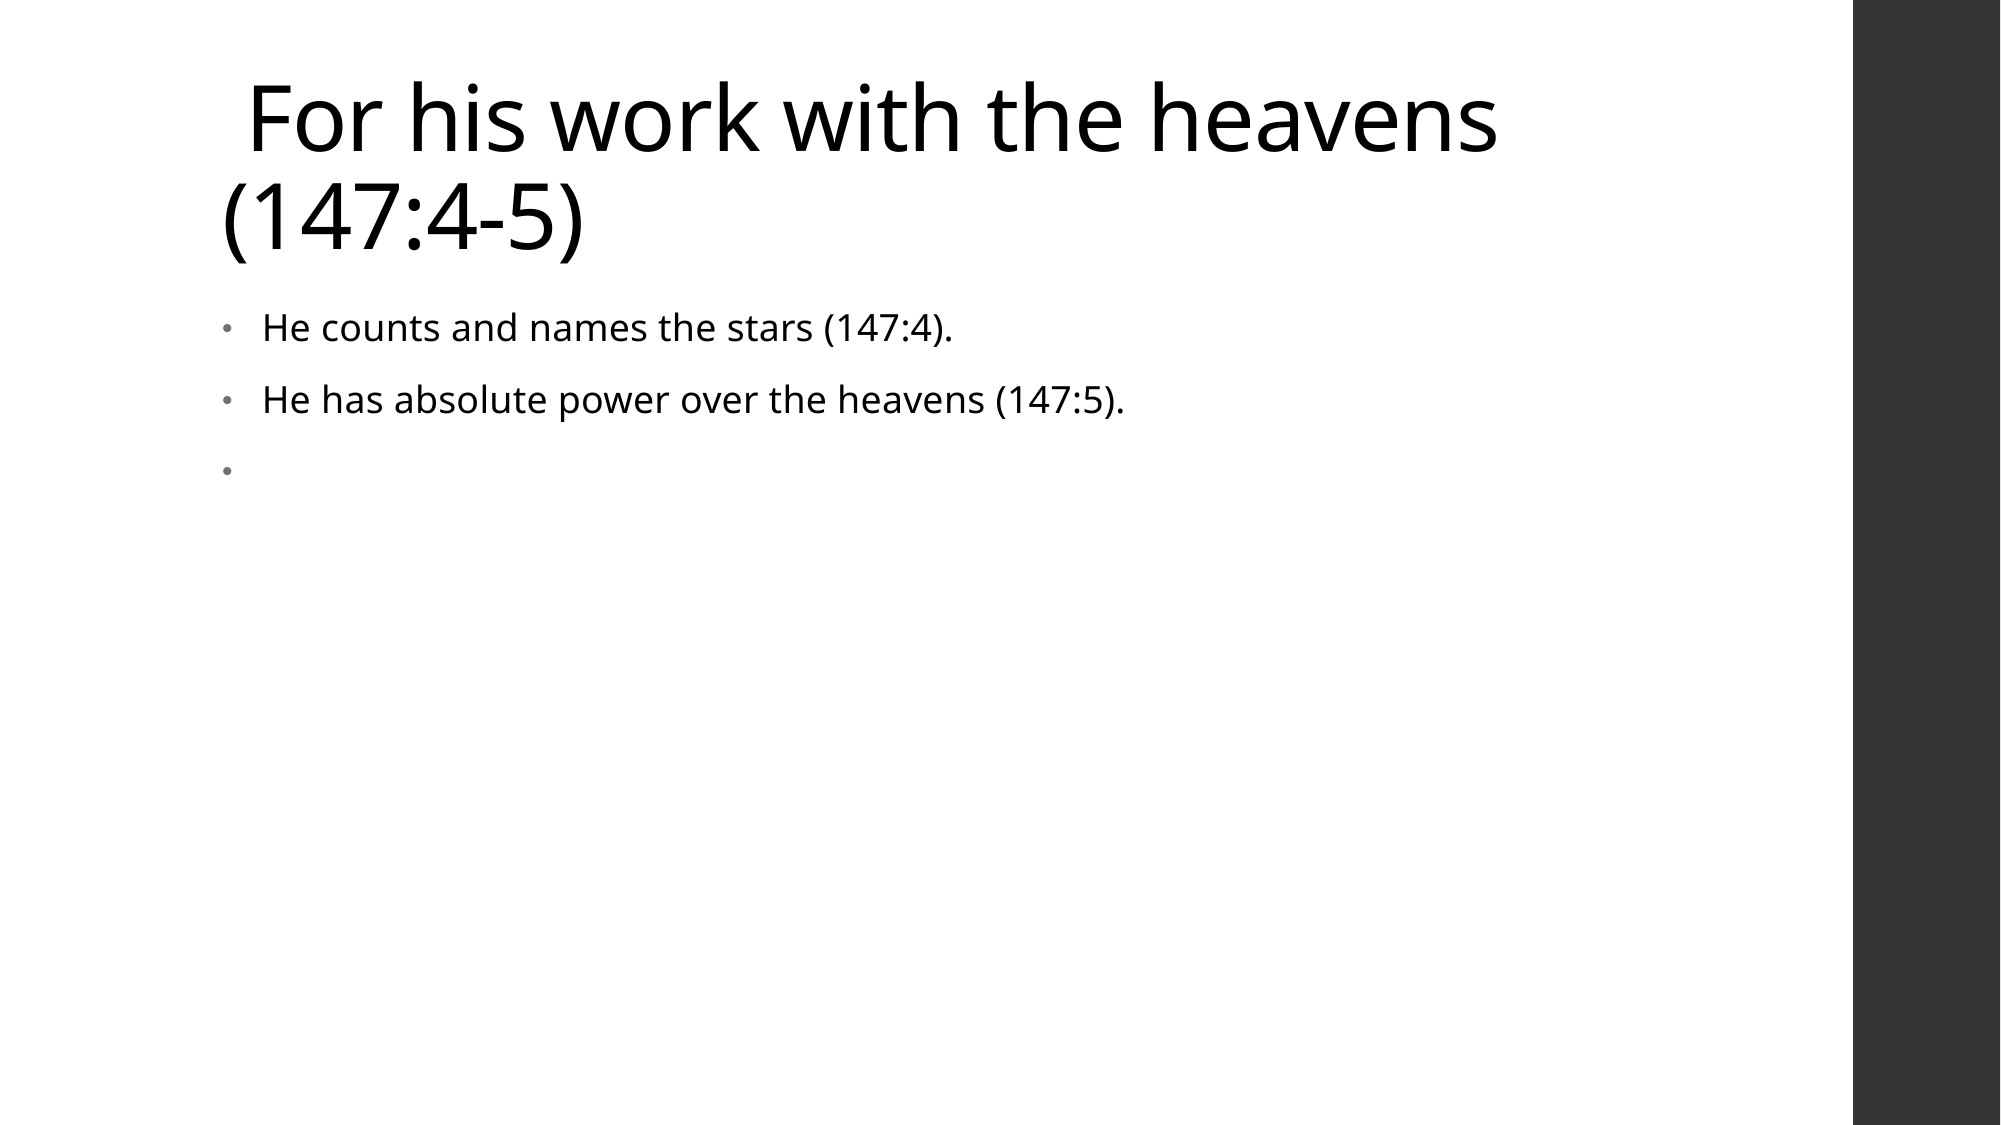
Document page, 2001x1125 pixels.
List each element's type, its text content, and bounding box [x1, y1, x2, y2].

list He counts and names the stars (147:4). He has absolute power over the heavens (147:5). [206, 299, 1617, 1014]
title For his work with the heavens (147:4-5) [206, 60, 1797, 278]
